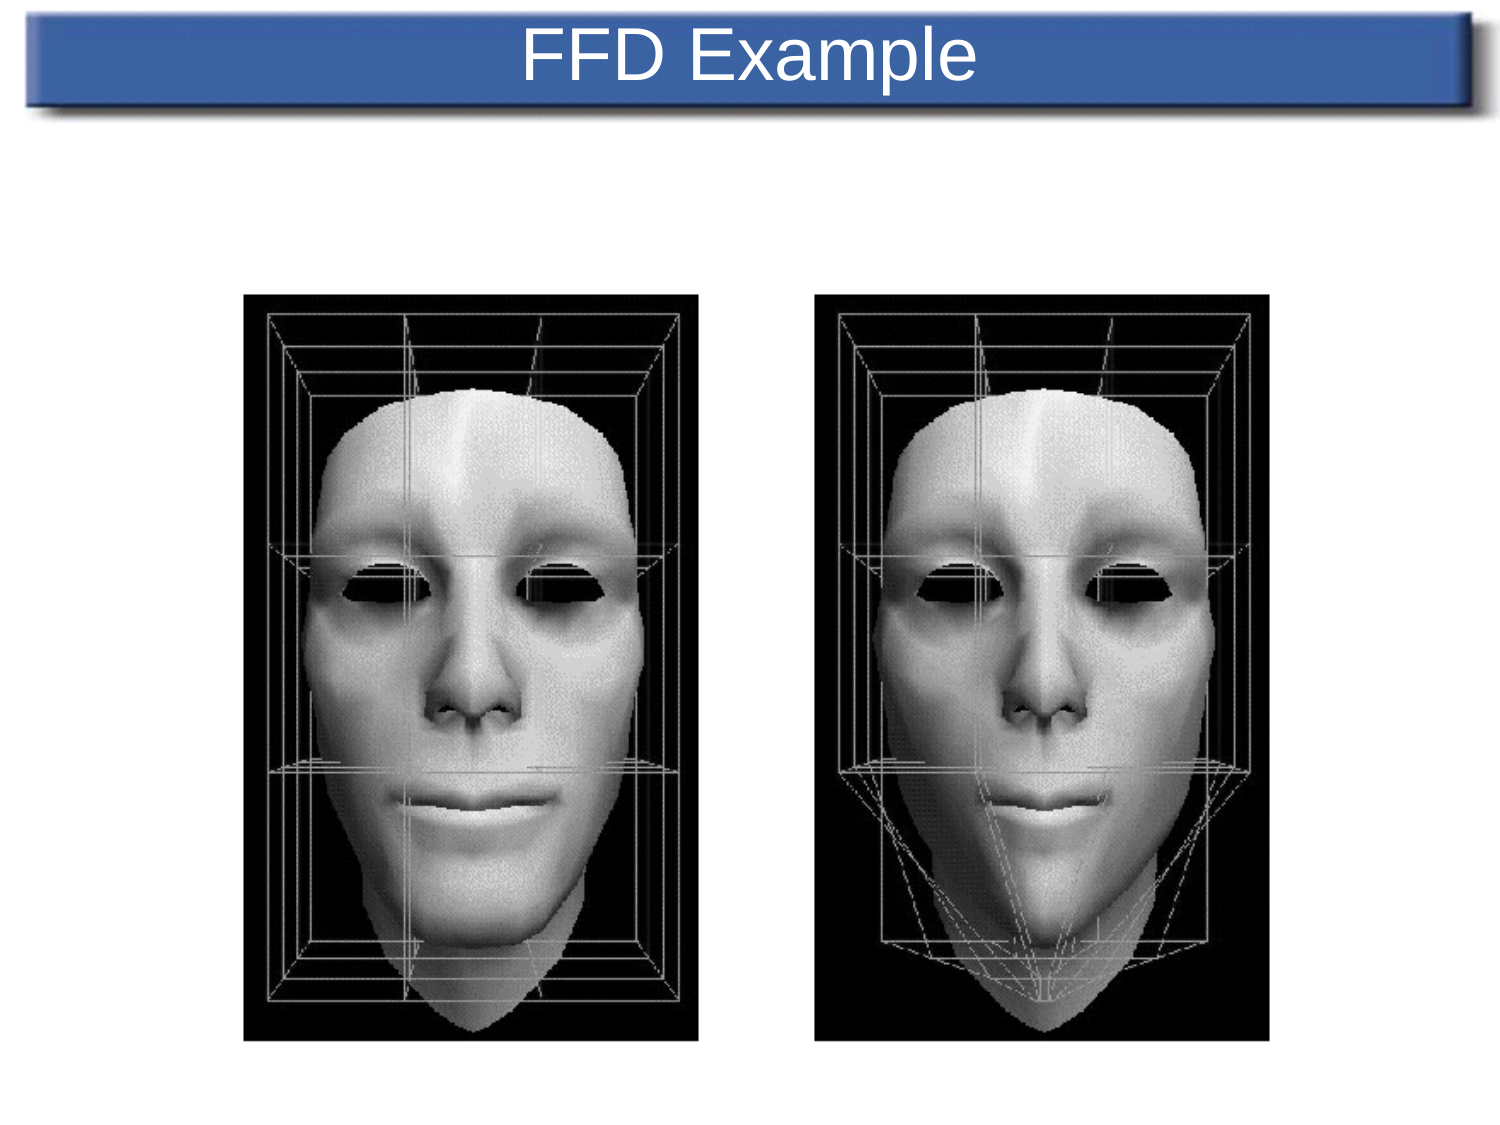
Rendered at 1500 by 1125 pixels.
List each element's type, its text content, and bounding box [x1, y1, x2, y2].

picture [237, 288, 1276, 1051]
title FFD Example [75, 0, 1426, 103]
picture [24, 9, 1500, 125]
